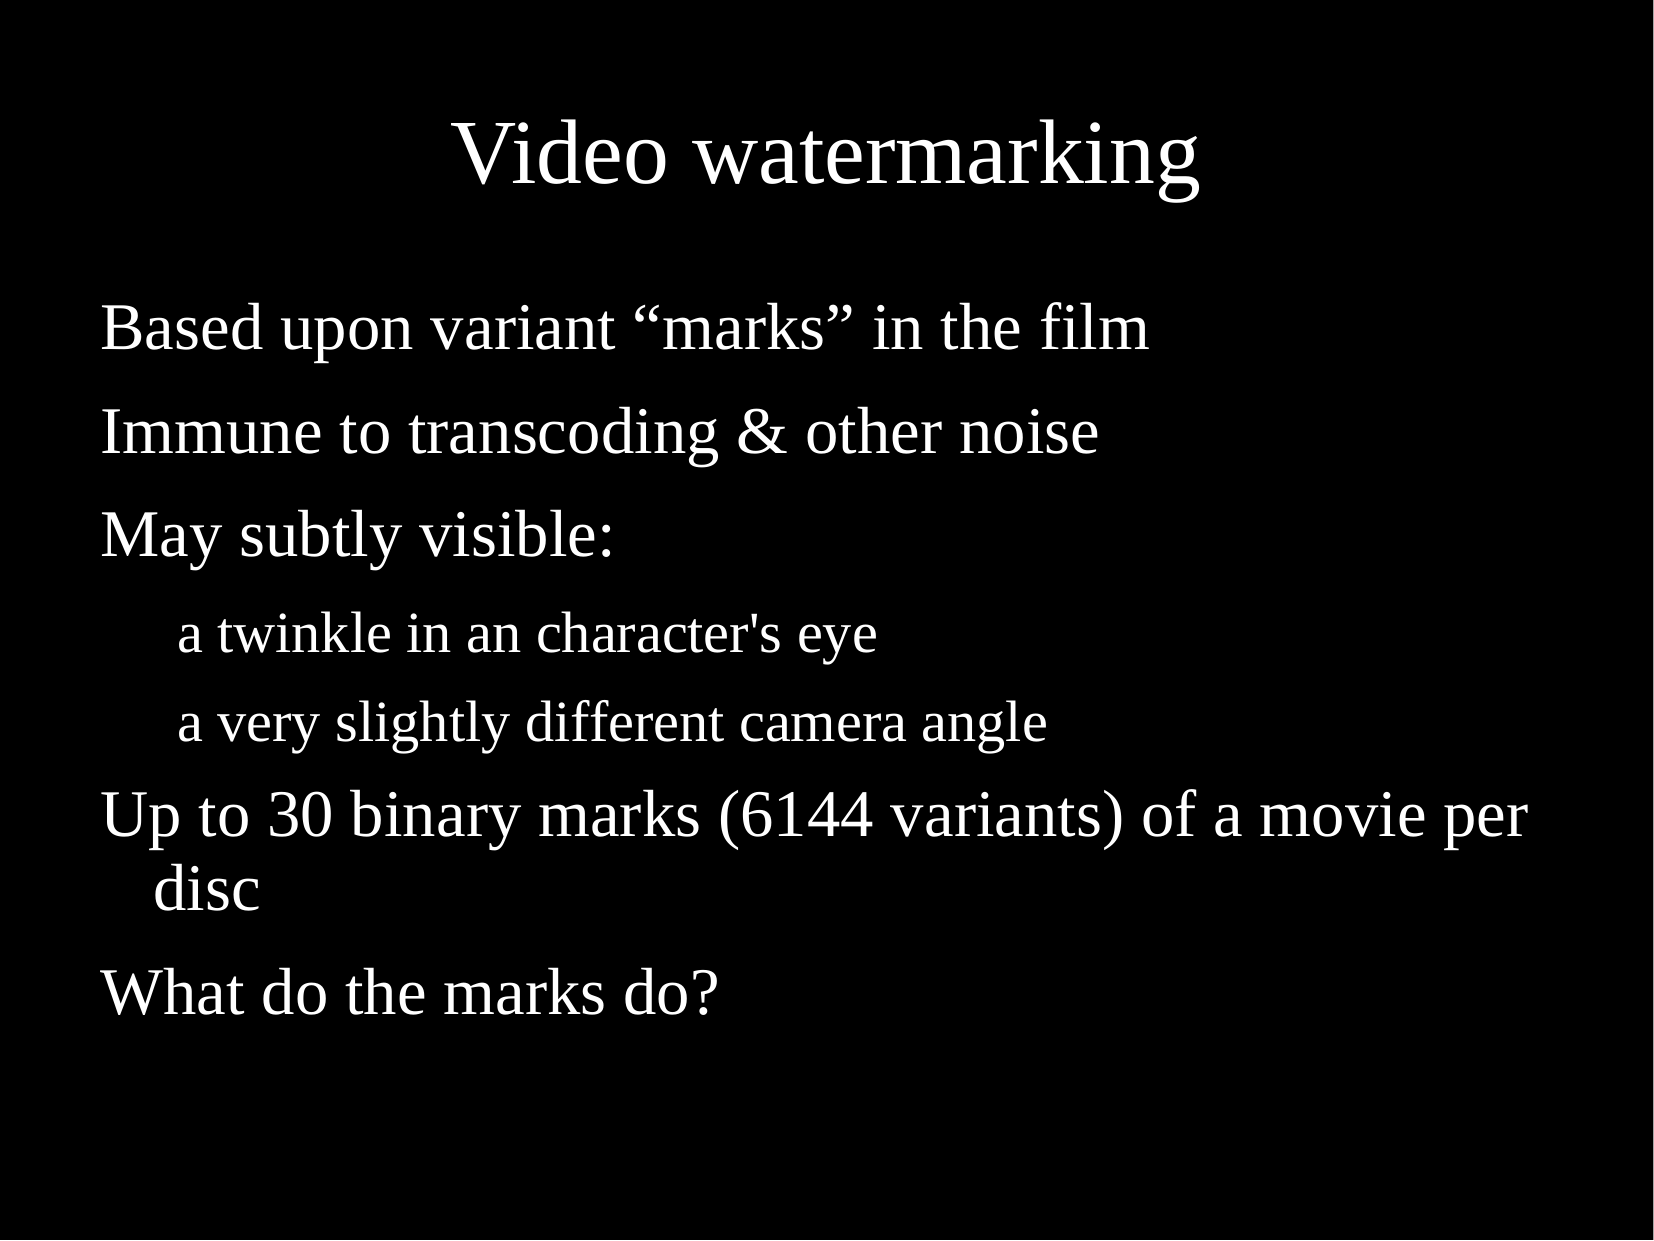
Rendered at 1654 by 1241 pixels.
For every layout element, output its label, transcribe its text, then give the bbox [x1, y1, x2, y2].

title Video watermarking [82, 56, 1571, 250]
list Based upon variant “marks” in the film Immune to transcoding & other noise May subtly visible: a twinkle in an character's eye a very slightly different camera angle Up to 30 binary marks (6144 variants) of a movie per disc What do the marks do? [82, 290, 1571, 1094]
